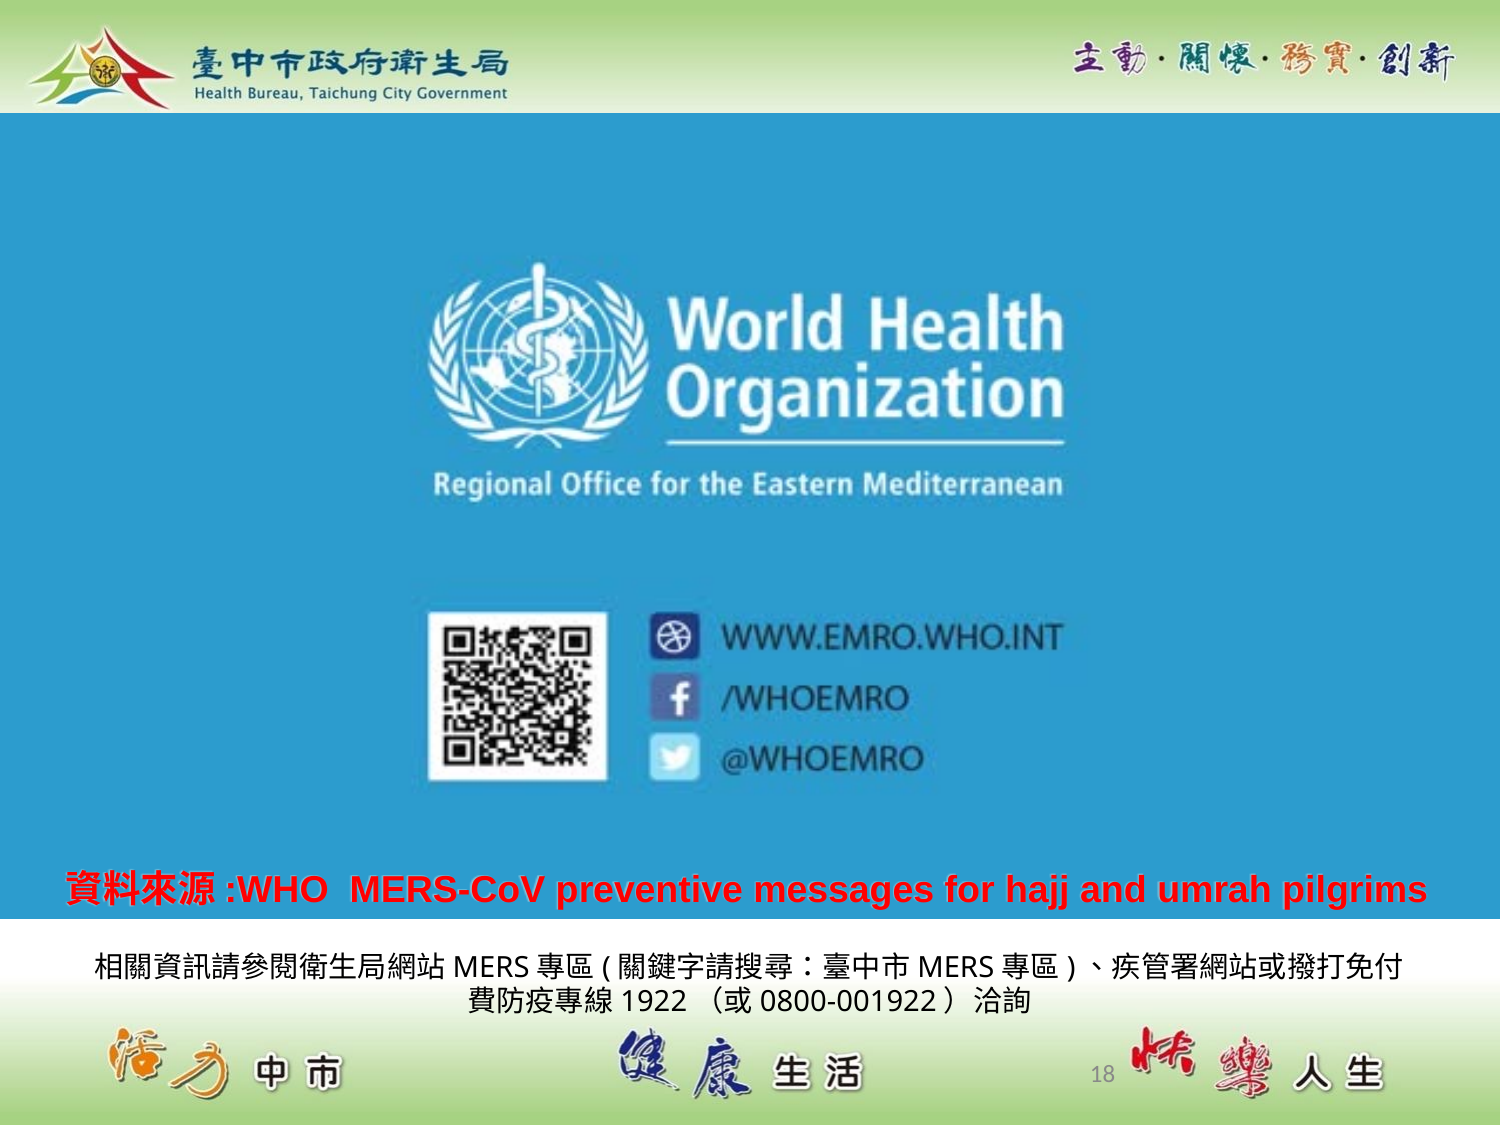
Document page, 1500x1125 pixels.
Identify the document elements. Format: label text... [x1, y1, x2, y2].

text_box 資料來源:WHO MERS-CoV preventive messages for hajj and umrah pilgrims [0, 857, 1500, 919]
picture [0, 113, 1500, 857]
text_box 相關資訊請參閱衛生局網站MERS專區(關鍵字請搜尋：臺中市MERS專區)、疾管署網站或撥打免付費防疫專線1922（或0800-001922）洽詢 [70, 940, 1429, 1025]
text_box [1074, 1042, 1426, 1103]
